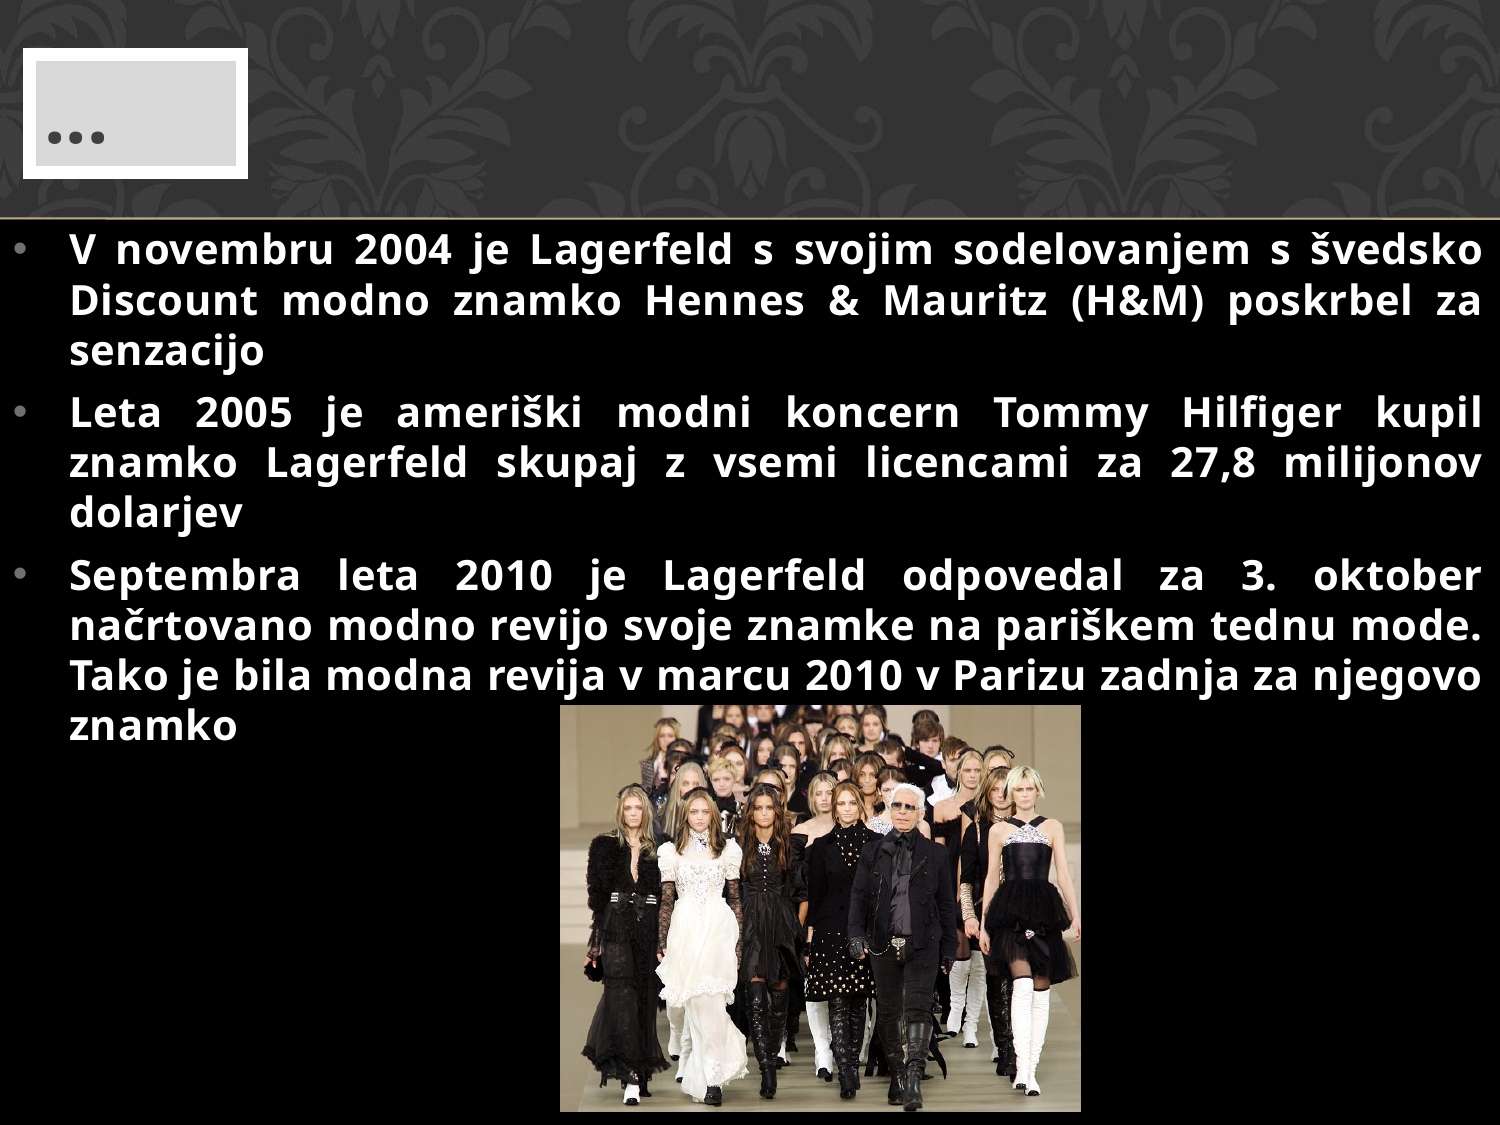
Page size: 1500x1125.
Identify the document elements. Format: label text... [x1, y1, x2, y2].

picture [0, 0, 1500, 215]
title ... [29, 54, 243, 173]
list V novembru 2004 je Lagerfeld s svojim sodelovanjem s švedsko Discount modno znamko Hennes & Mauritz (H&M) poskrbel za senzacijo Leta 2005 je ameriški modni koncern Tommy Hilfiger kupil znamko Lagerfeld skupaj z vsemi licencami za 27,8 milijonov dolarjev Septembra leta 2010 je Lagerfeld odpovedal za 3. oktober načrtovano modno revijo svoje znamke na pariškem tednu mode. Tako je bila modna revija v marcu 2010 v Parizu zadnja za njegovo znamko [0, 215, 1500, 1125]
picture [560, 705, 1081, 1112]
